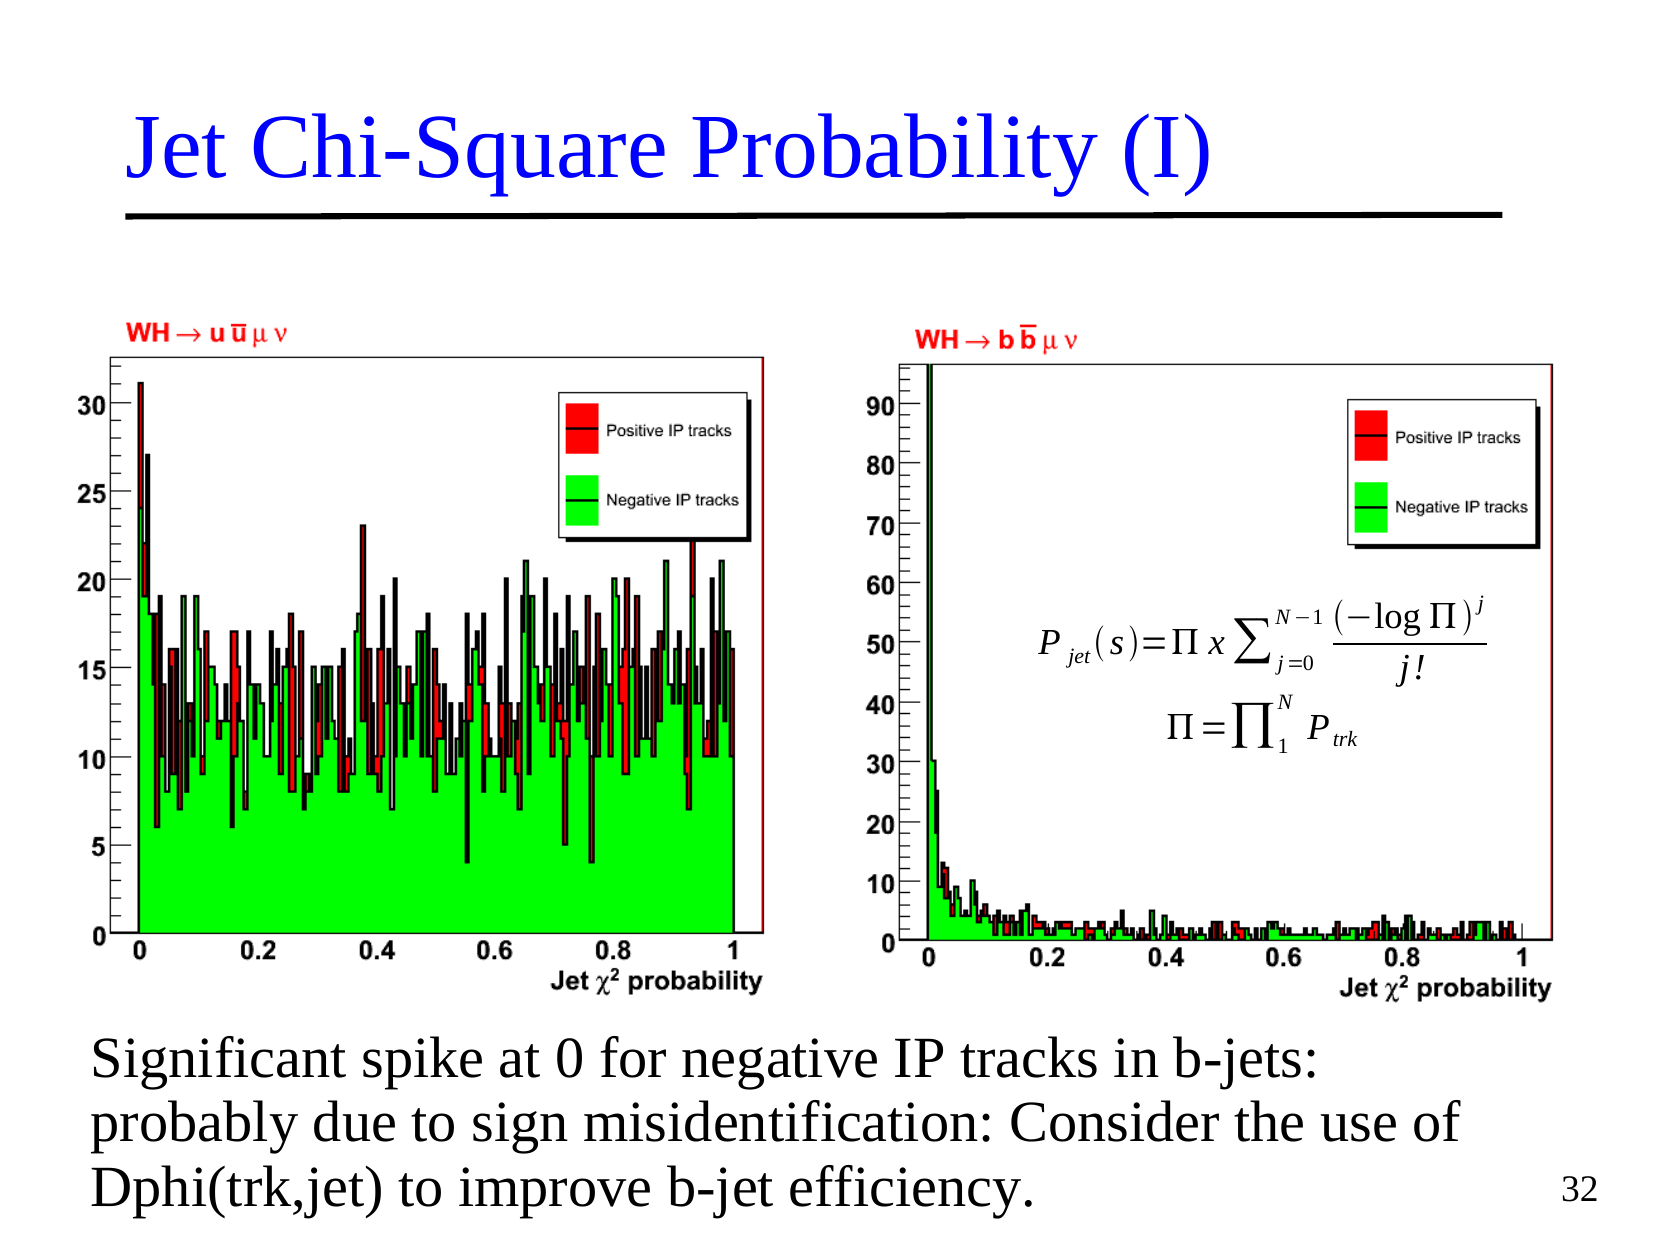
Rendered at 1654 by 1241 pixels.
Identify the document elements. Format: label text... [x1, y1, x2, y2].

text_box Jet Chi-Square Probability (I) [125, 95, 1592, 211]
chart [1026, 592, 1497, 759]
text_box Significant spike at 0 for negative IP tracks in b-jets: probably due to sign misidentification: Consider the use of Dphi(trk,jet) to improve b-jet efficiency. [90, 1025, 1433, 1219]
picture [29, 285, 1634, 1013]
